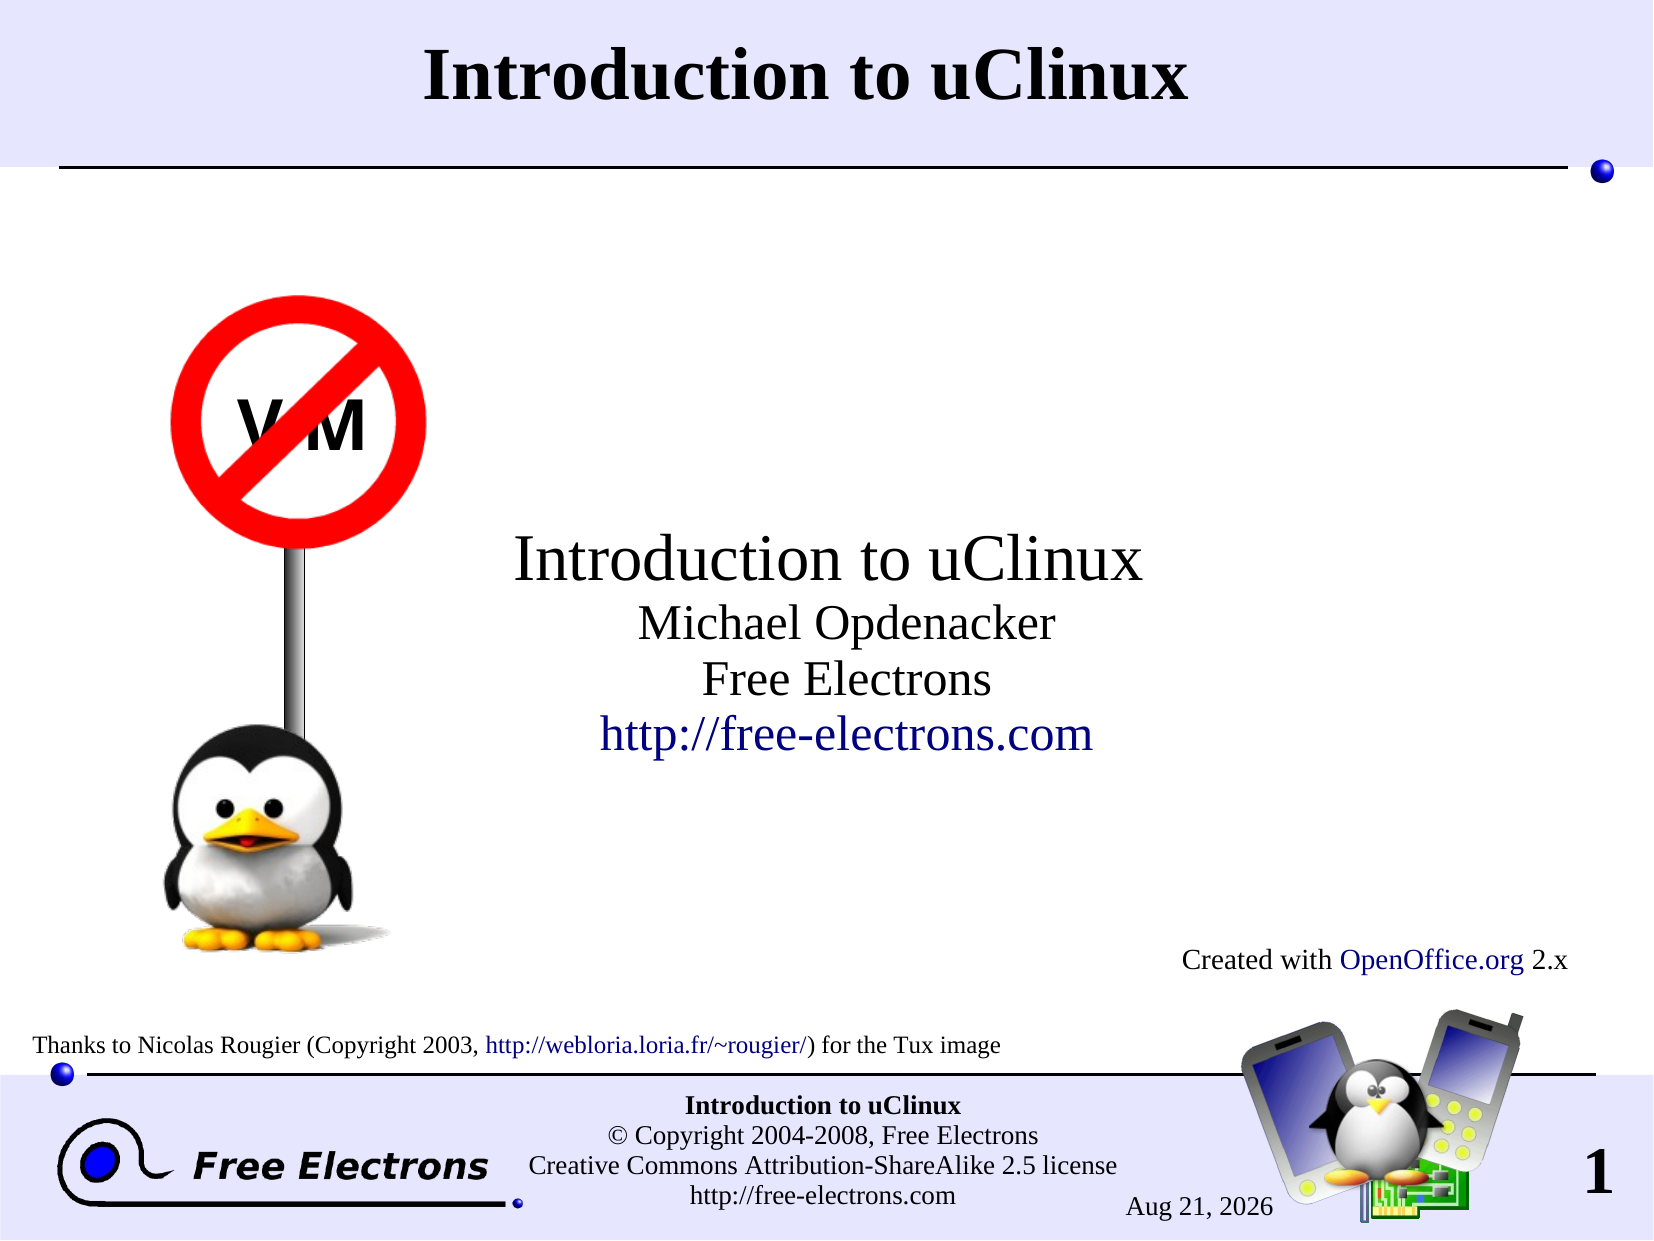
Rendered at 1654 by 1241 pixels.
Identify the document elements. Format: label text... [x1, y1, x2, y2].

title Introduction to uClinux [60, 25, 1551, 124]
picture [50, 1107, 527, 1216]
subtitle Introduction to uClinux Michael Opdenacker Free Electrons http://free-electrons.com [105, 216, 1518, 1066]
picture [166, 293, 430, 553]
picture [78, 677, 437, 1031]
picture [1231, 1007, 1538, 1241]
text_box Created with OpenOffice.org 2.x [1181, 944, 1574, 980]
text_box Thanks to Nicolas Rougier (Copyright 2003, http://webloria.loria.fr/~rougier/) for the Tux image [32, 1031, 1004, 1067]
